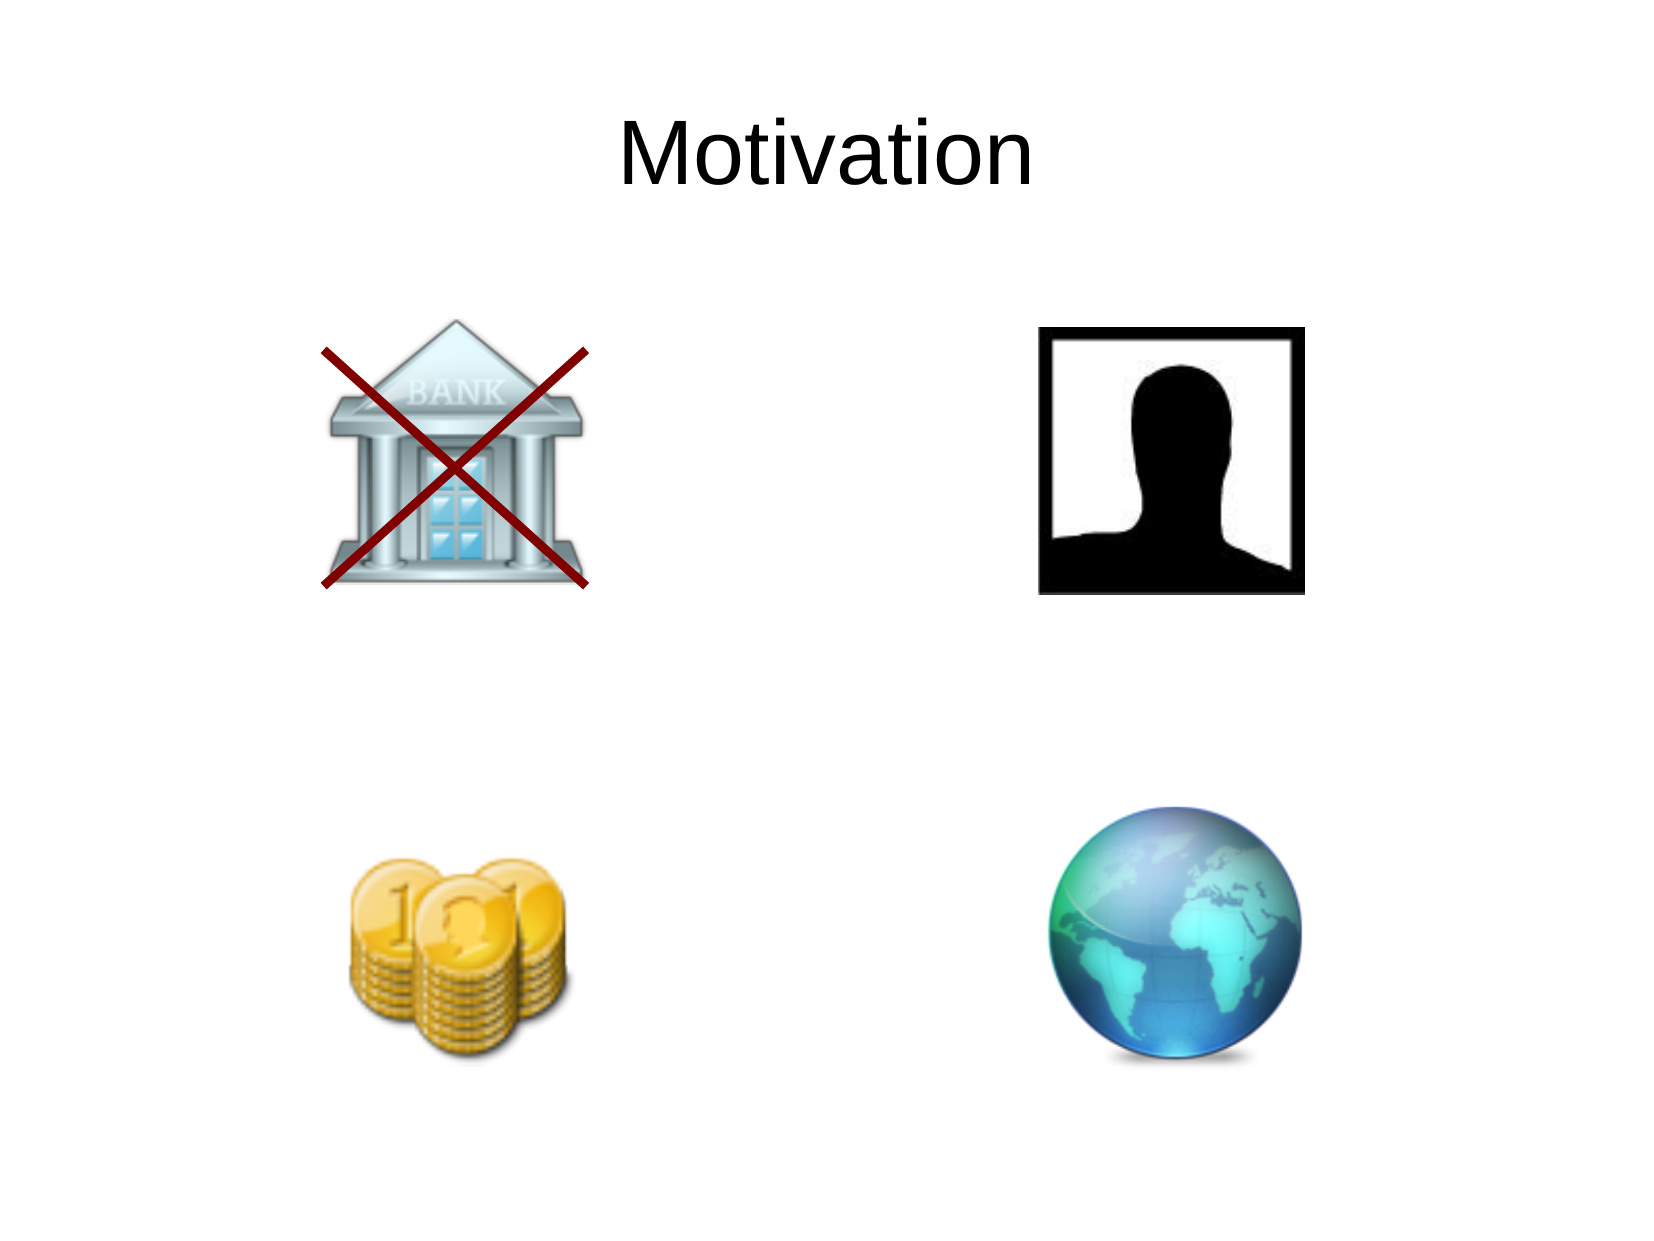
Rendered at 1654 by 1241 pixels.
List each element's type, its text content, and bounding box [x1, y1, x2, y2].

title Motivation [82, 49, 1571, 257]
picture [323, 357, 447, 579]
picture [1038, 327, 1305, 595]
picture [340, 821, 587, 1067]
picture [333, 475, 577, 585]
picture [1044, 803, 1311, 1070]
picture [323, 318, 591, 585]
